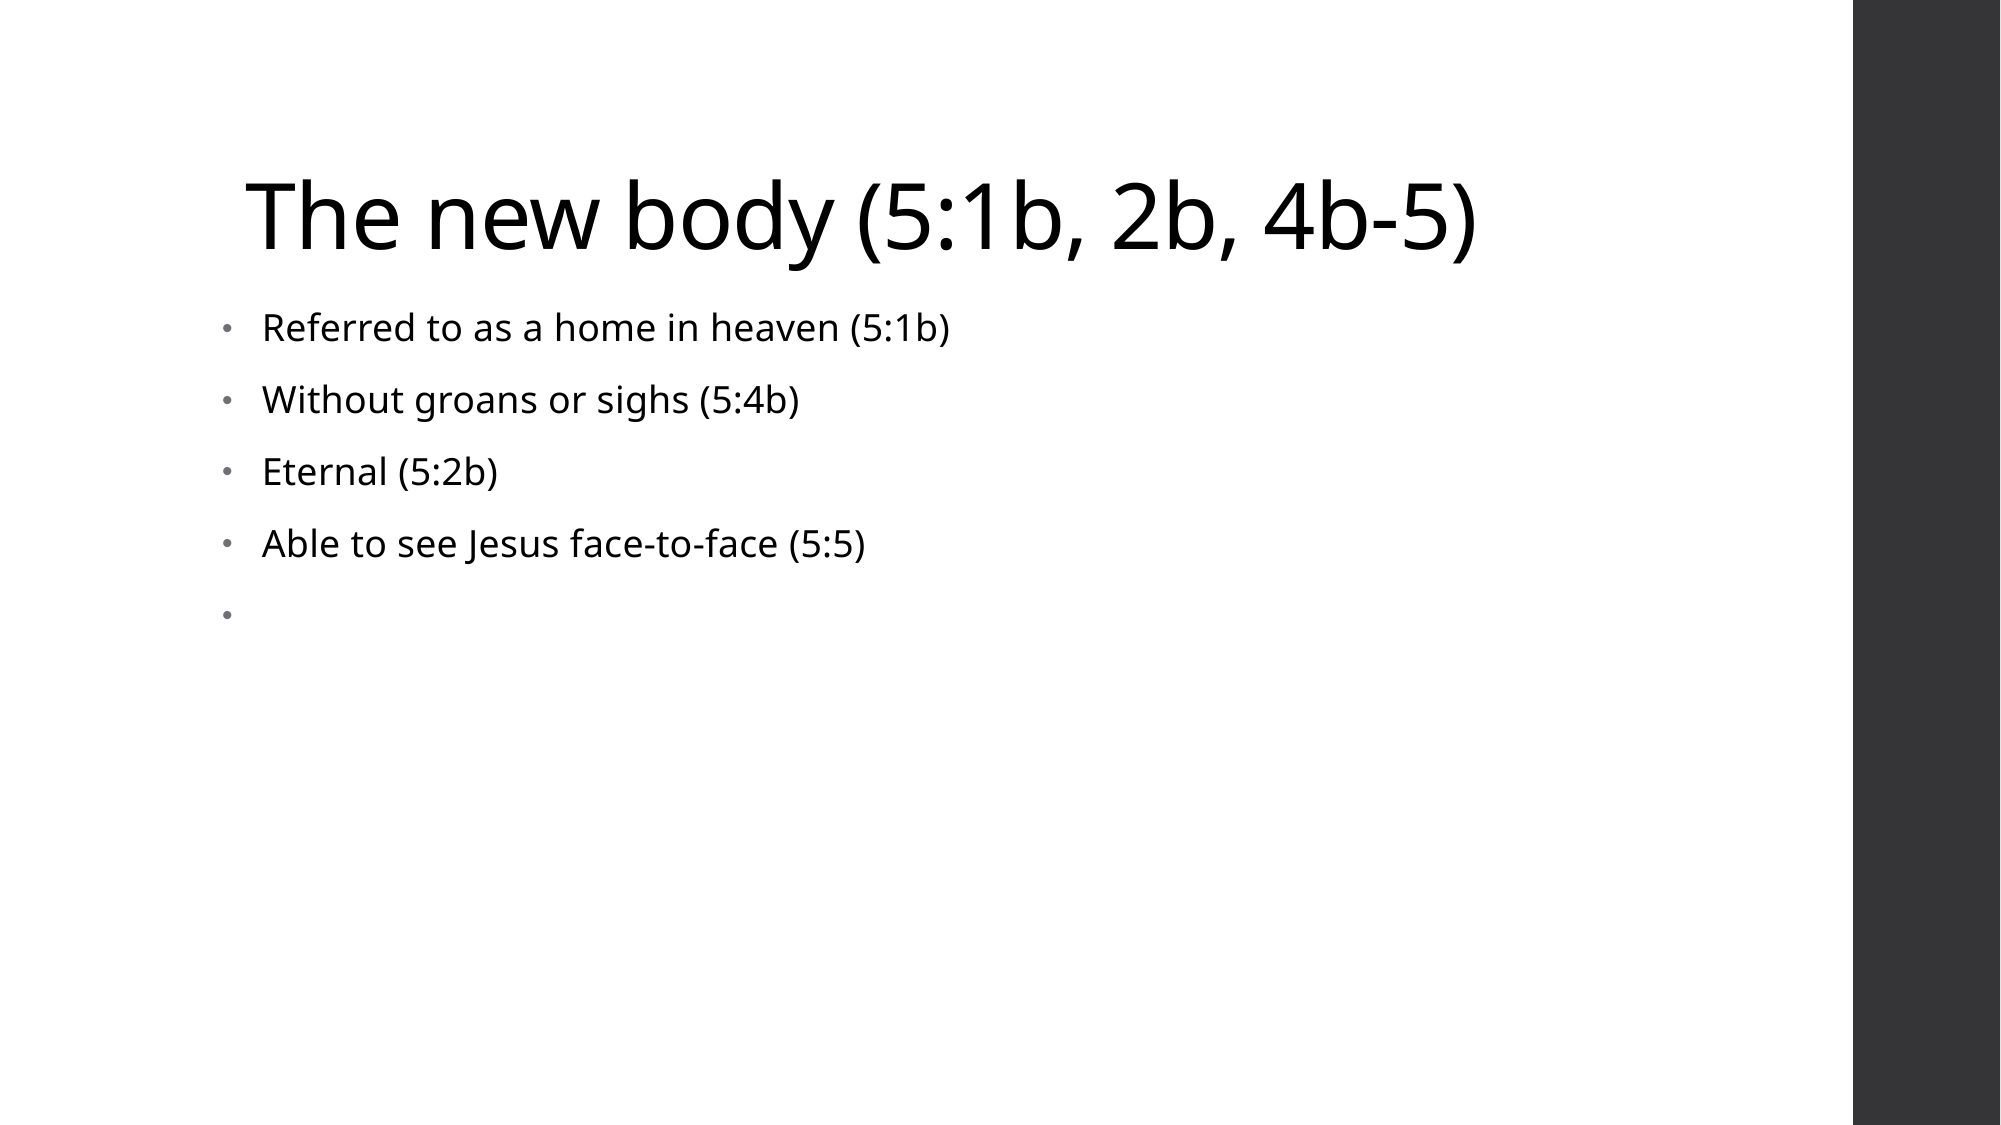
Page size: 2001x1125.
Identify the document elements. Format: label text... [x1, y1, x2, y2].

list Referred to as a home in heaven (5:1b) Without groans or sighs (5:4b) Eternal (5:2b) Able to see Jesus face-to-face (5:5) [206, 299, 1617, 1014]
title The new body (5:1b, 2b, 4b-5) [206, 60, 1797, 278]
